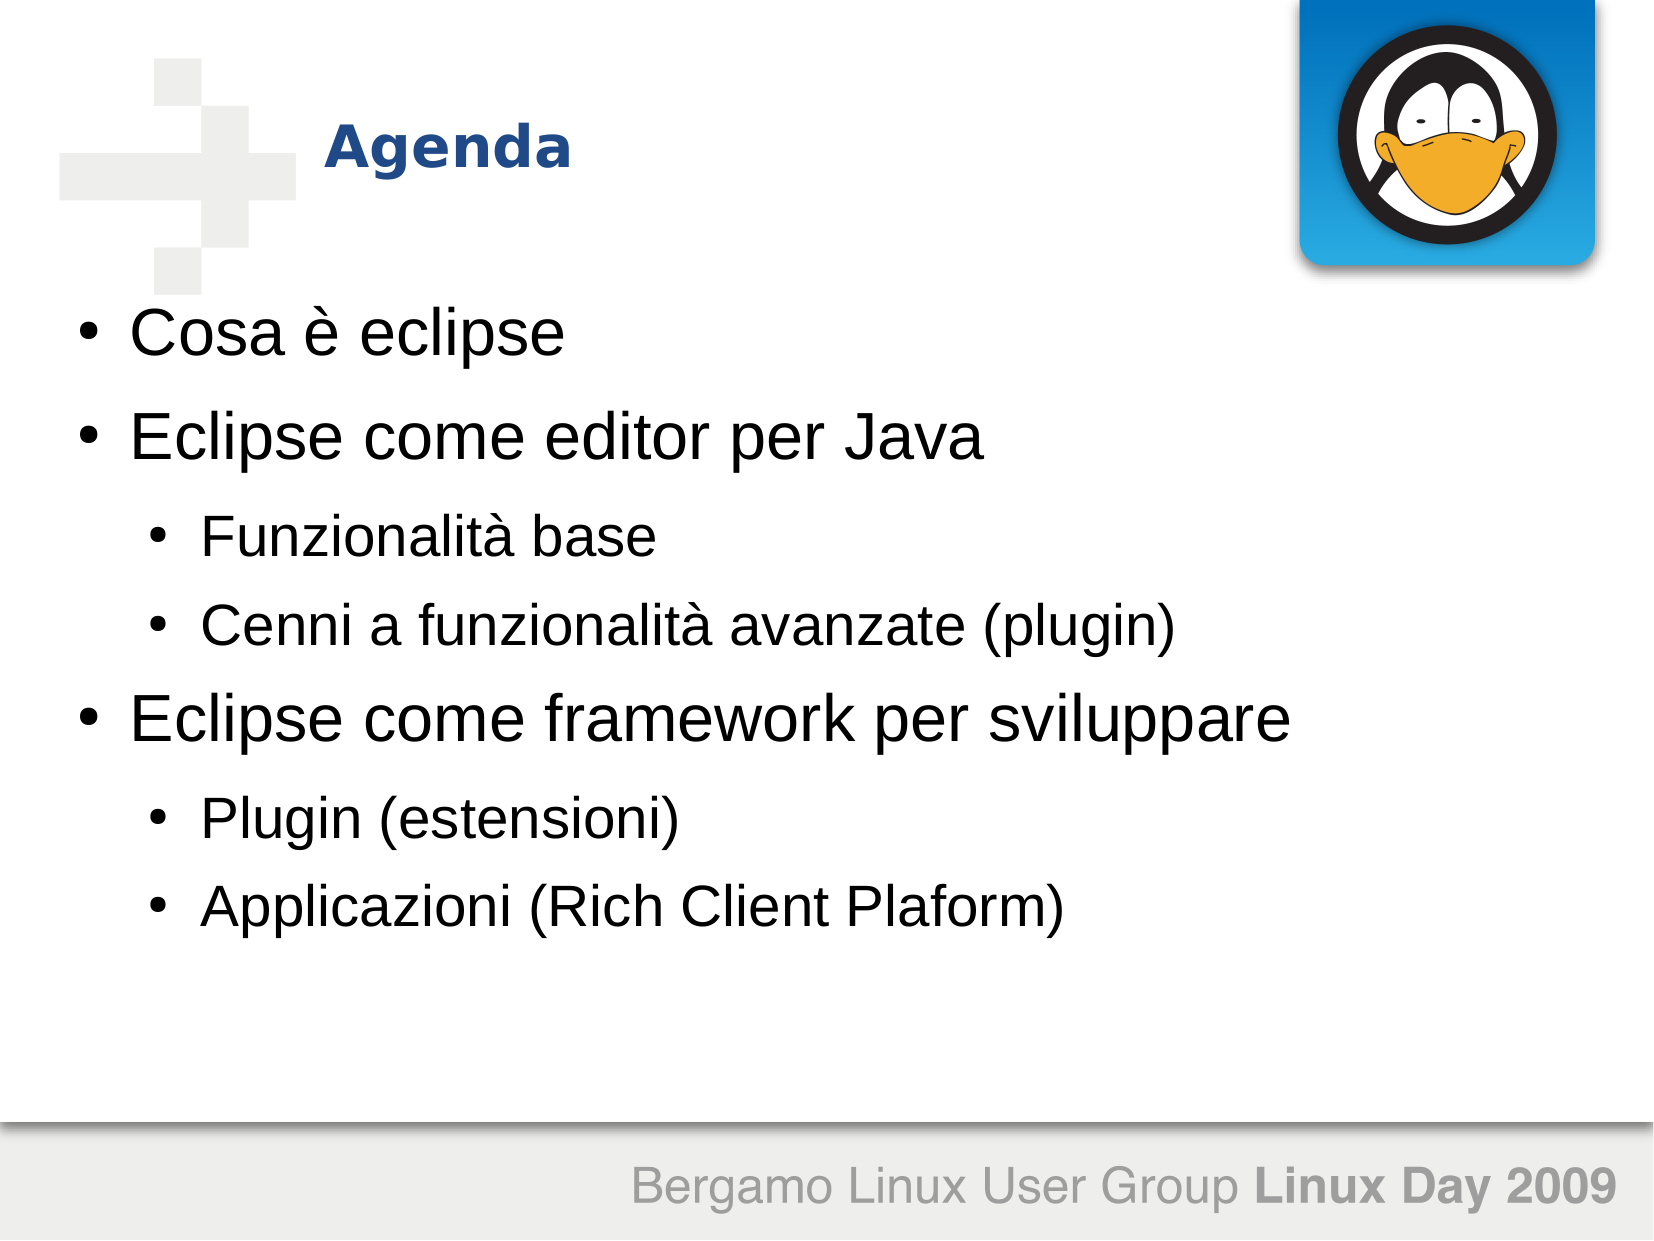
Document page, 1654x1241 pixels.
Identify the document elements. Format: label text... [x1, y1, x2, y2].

picture [0, 0, 1654, 1240]
title Agenda [324, 58, 1247, 237]
list Cosa è eclipse Eclipse come editor per Java Funzionalità base Cenni a funzionalità avanzate (plugin) Eclipse come framework per sviluppare Plugin (estensioni) Applicazioni (Rich Client Plaform) [59, 295, 1595, 1093]
